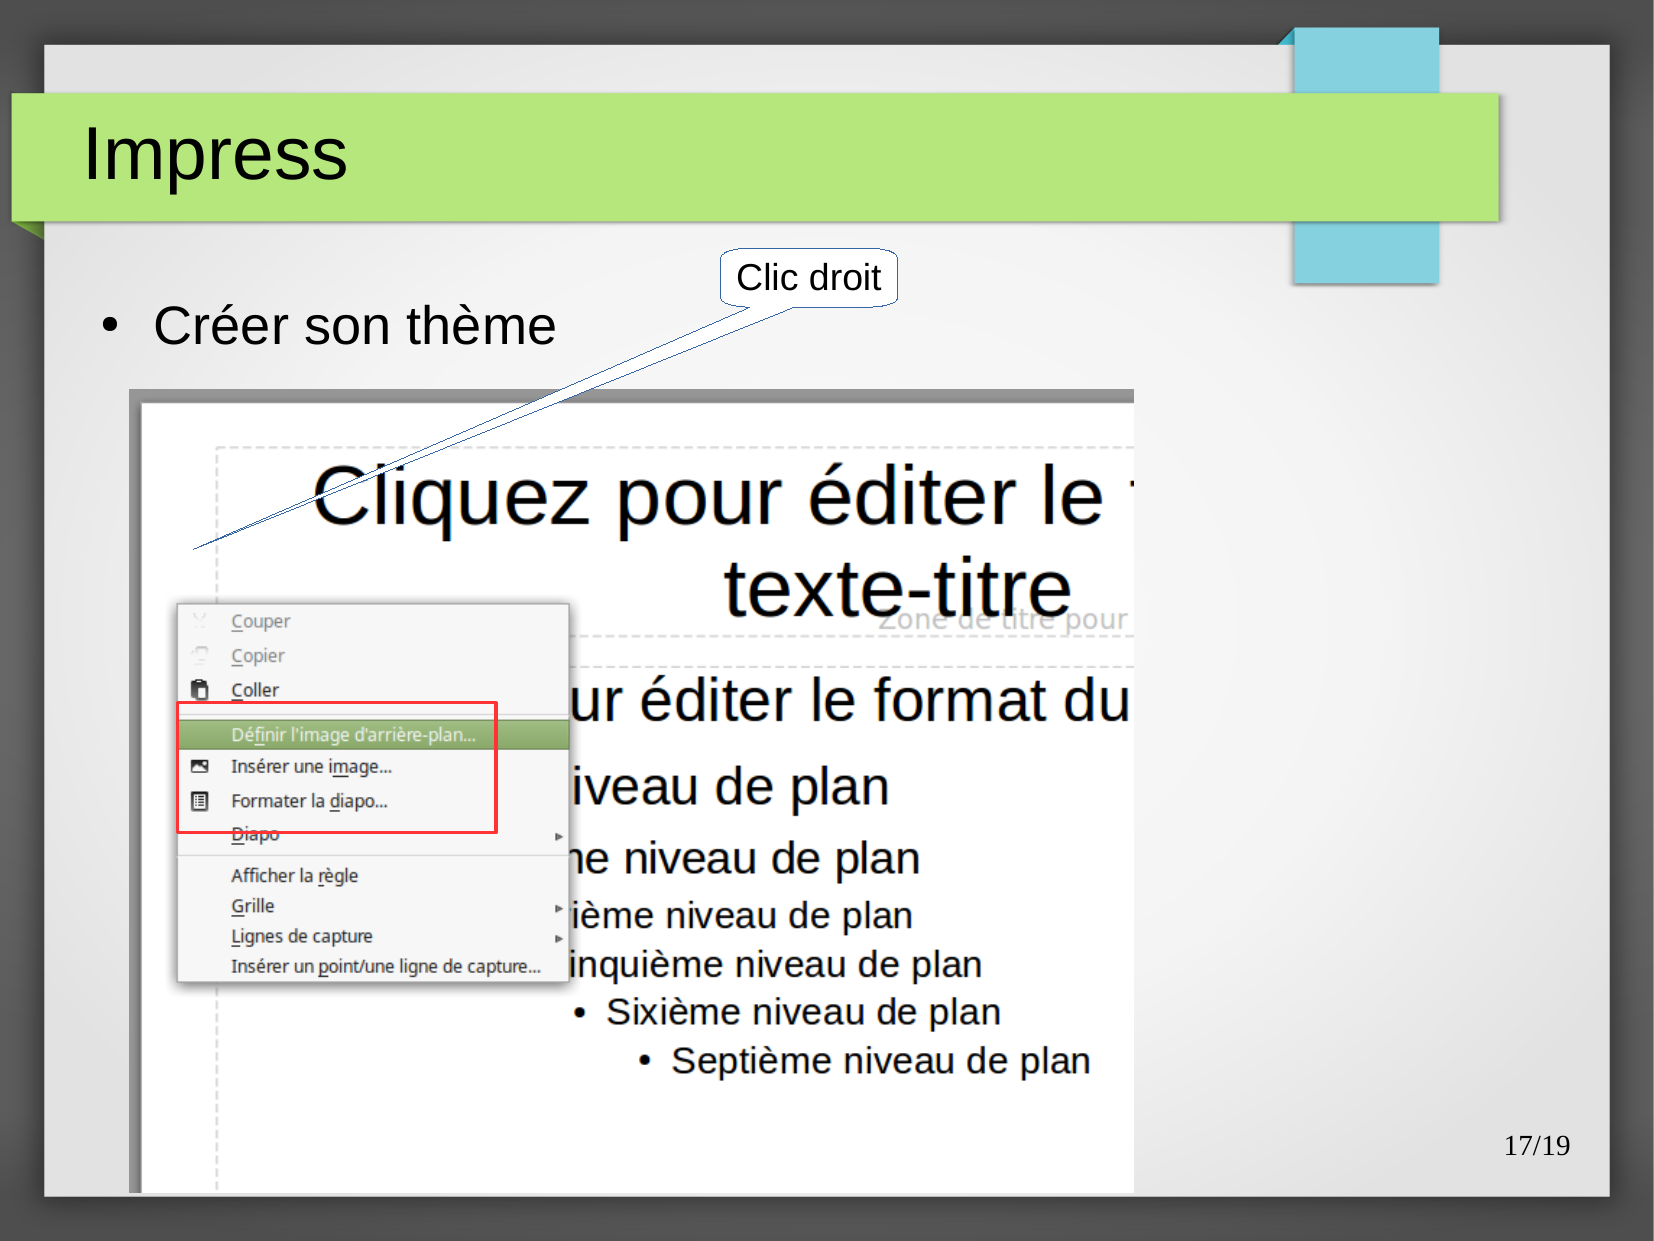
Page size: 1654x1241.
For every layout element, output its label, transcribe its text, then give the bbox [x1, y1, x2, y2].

list Créer son thème [82, 295, 745, 1015]
title Impress [82, 94, 1264, 213]
list Créer son thème [594, 295, 1571, 1015]
picture [0, 0, 1654, 1241]
text_box Clic droit [193, 248, 898, 550]
